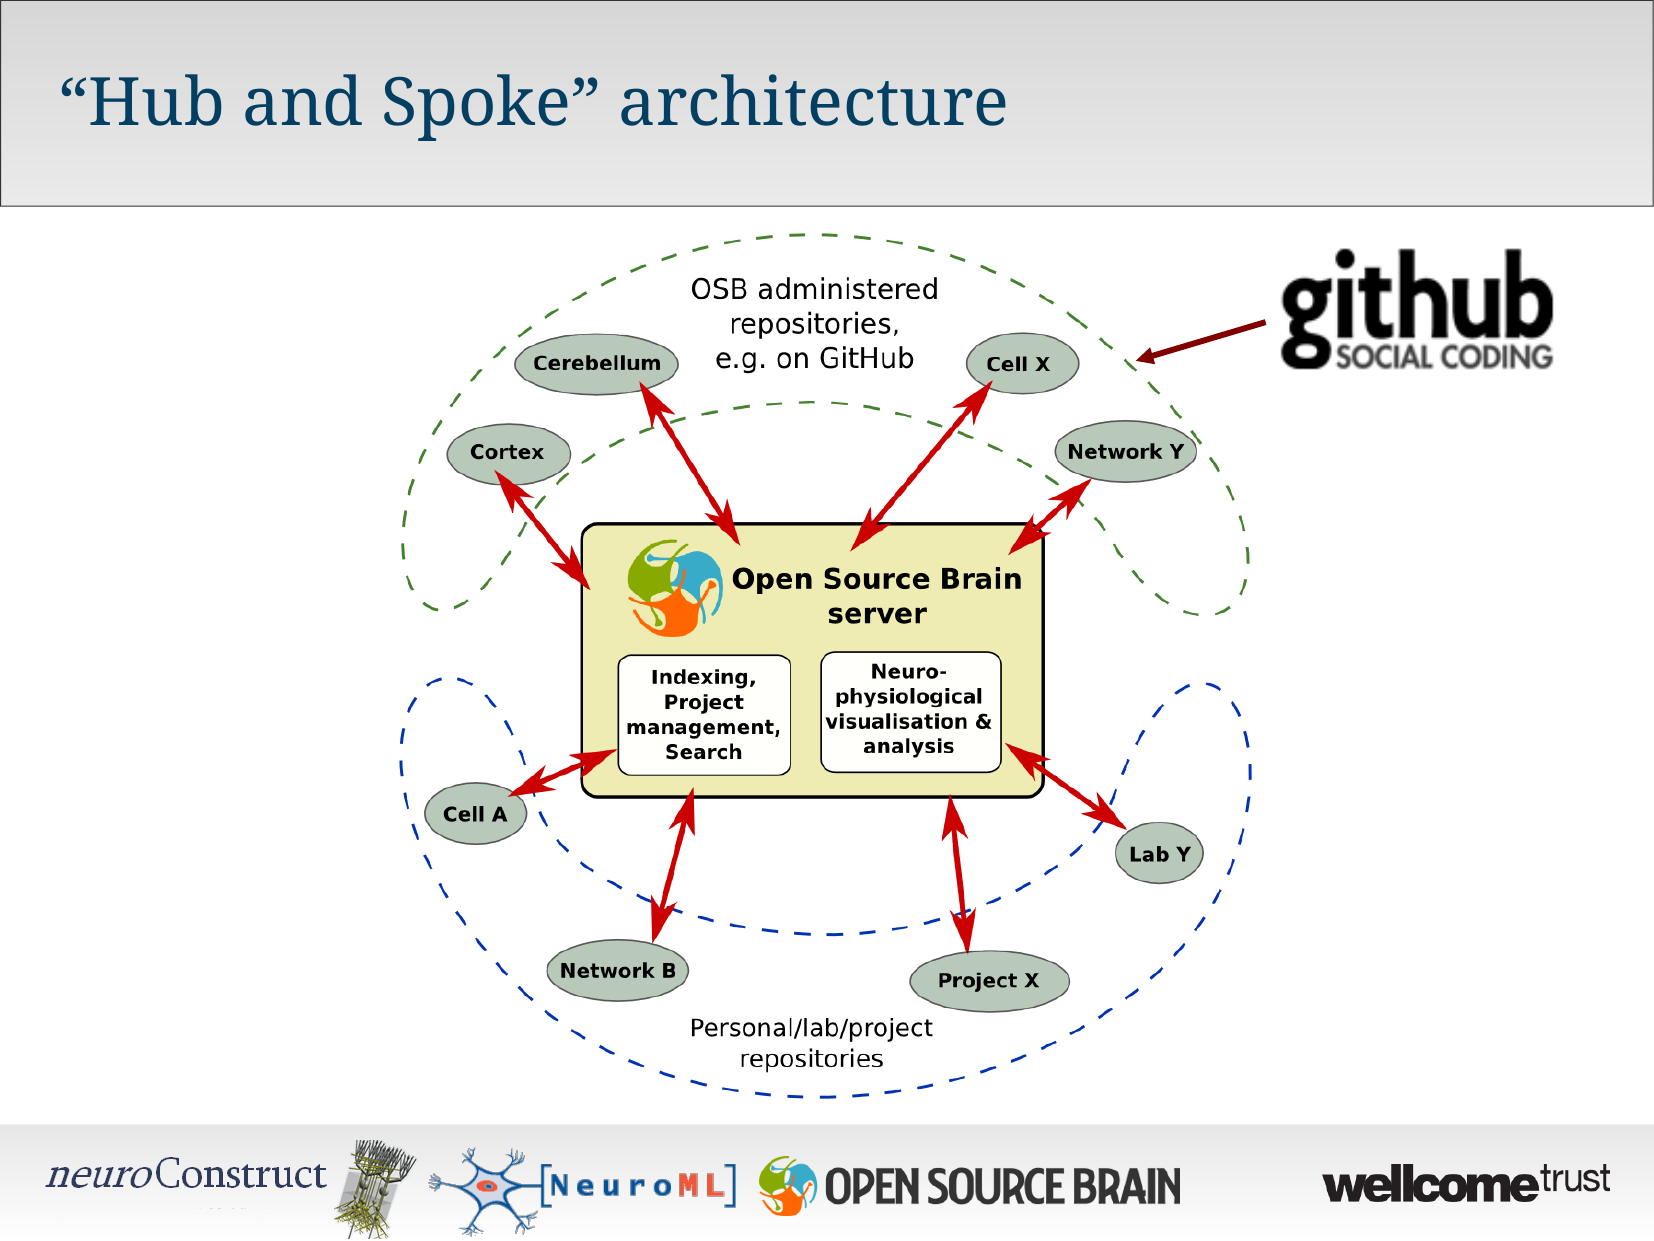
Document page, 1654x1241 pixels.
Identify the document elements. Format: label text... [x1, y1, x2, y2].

picture [428, 1147, 736, 1237]
picture [384, 218, 1570, 1113]
picture [1322, 1164, 1610, 1202]
picture [759, 1156, 1180, 1216]
text_box “Hub and Spoke” architecture [59, 29, 1595, 177]
picture [32, 1140, 419, 1239]
